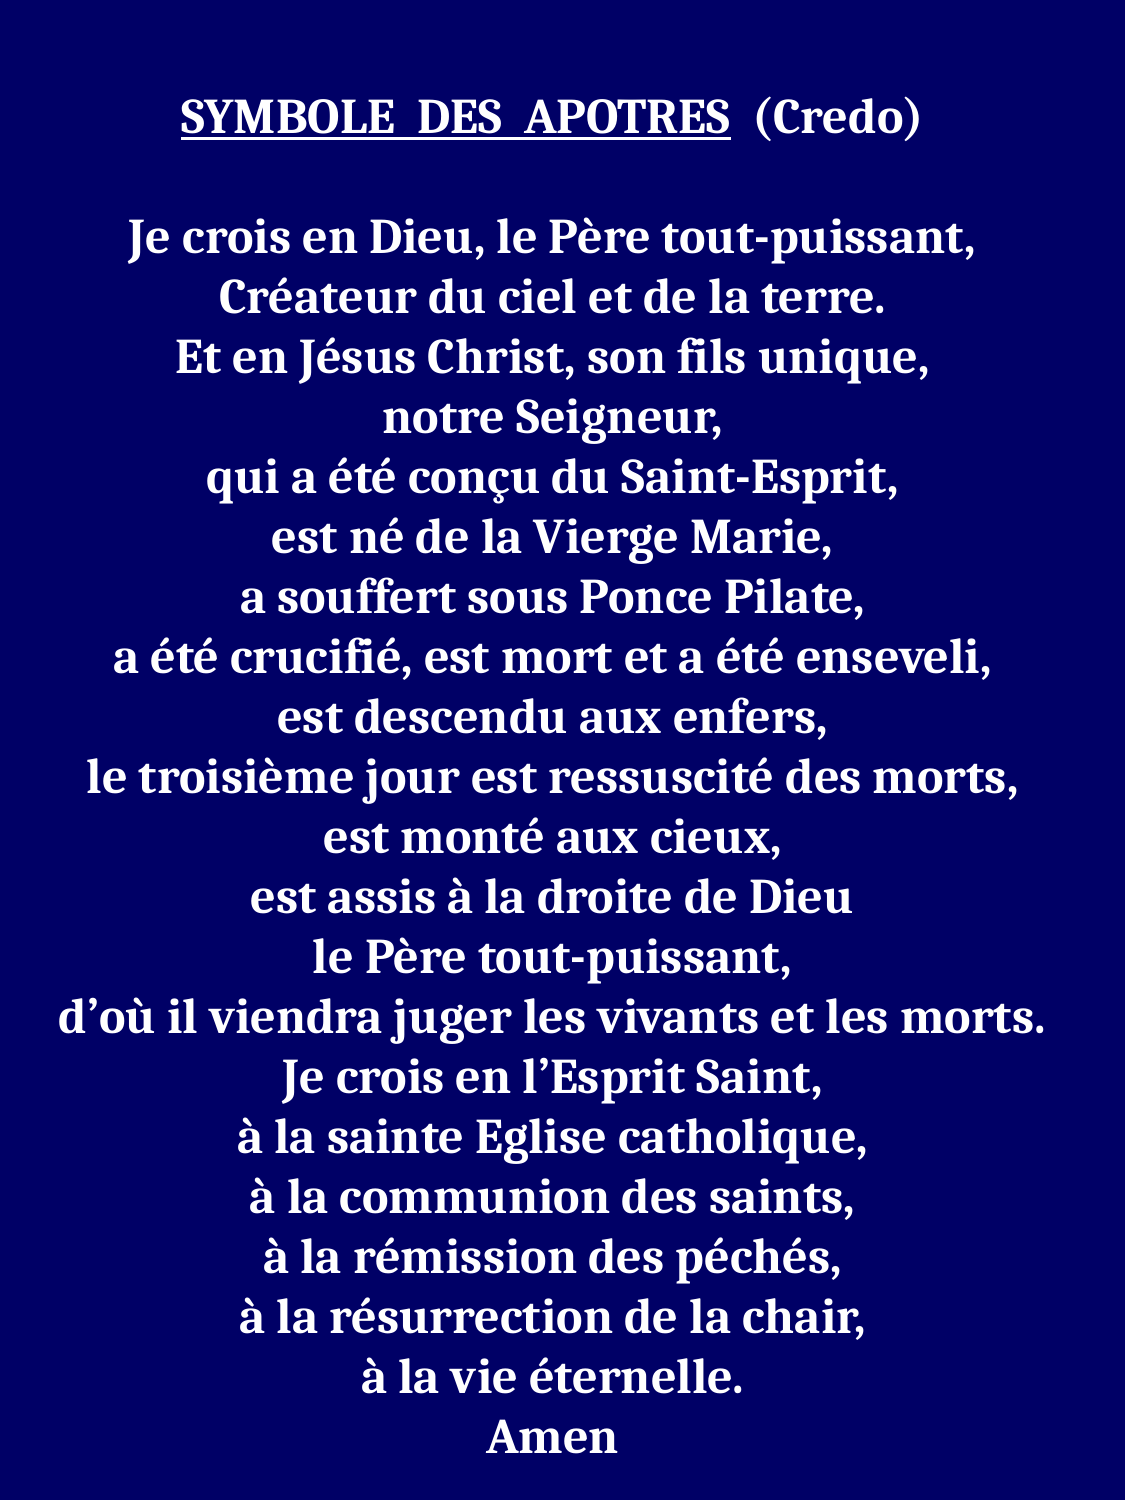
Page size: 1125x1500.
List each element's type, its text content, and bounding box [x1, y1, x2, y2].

text_box SYMBOLE DES APOTRES (Credo) Je crois en Dieu, le Père tout-puissant, Créateur du ciel et de la terre. Et en Jésus Christ, son fils unique, notre Seigneur, qui a été conçu du Saint-Esprit, est né de la Vierge Marie, a souffert sous Ponce Pilate, a été crucifié, est mort et a été enseveli, est descendu aux enfers, le troisième jour est ressuscité des morts, est monté aux cieux, est assis à la droite de Dieu le Père tout-puissant, d’où il viendra juger les vivants et les morts. Je crois en l’Esprit Saint, à la sainte Eglise catholique, à la communion des saints, à la rémission des péchés, à la résurrection de la chair, à la vie éternelle. Amen [35, 75, 1071, 1471]
